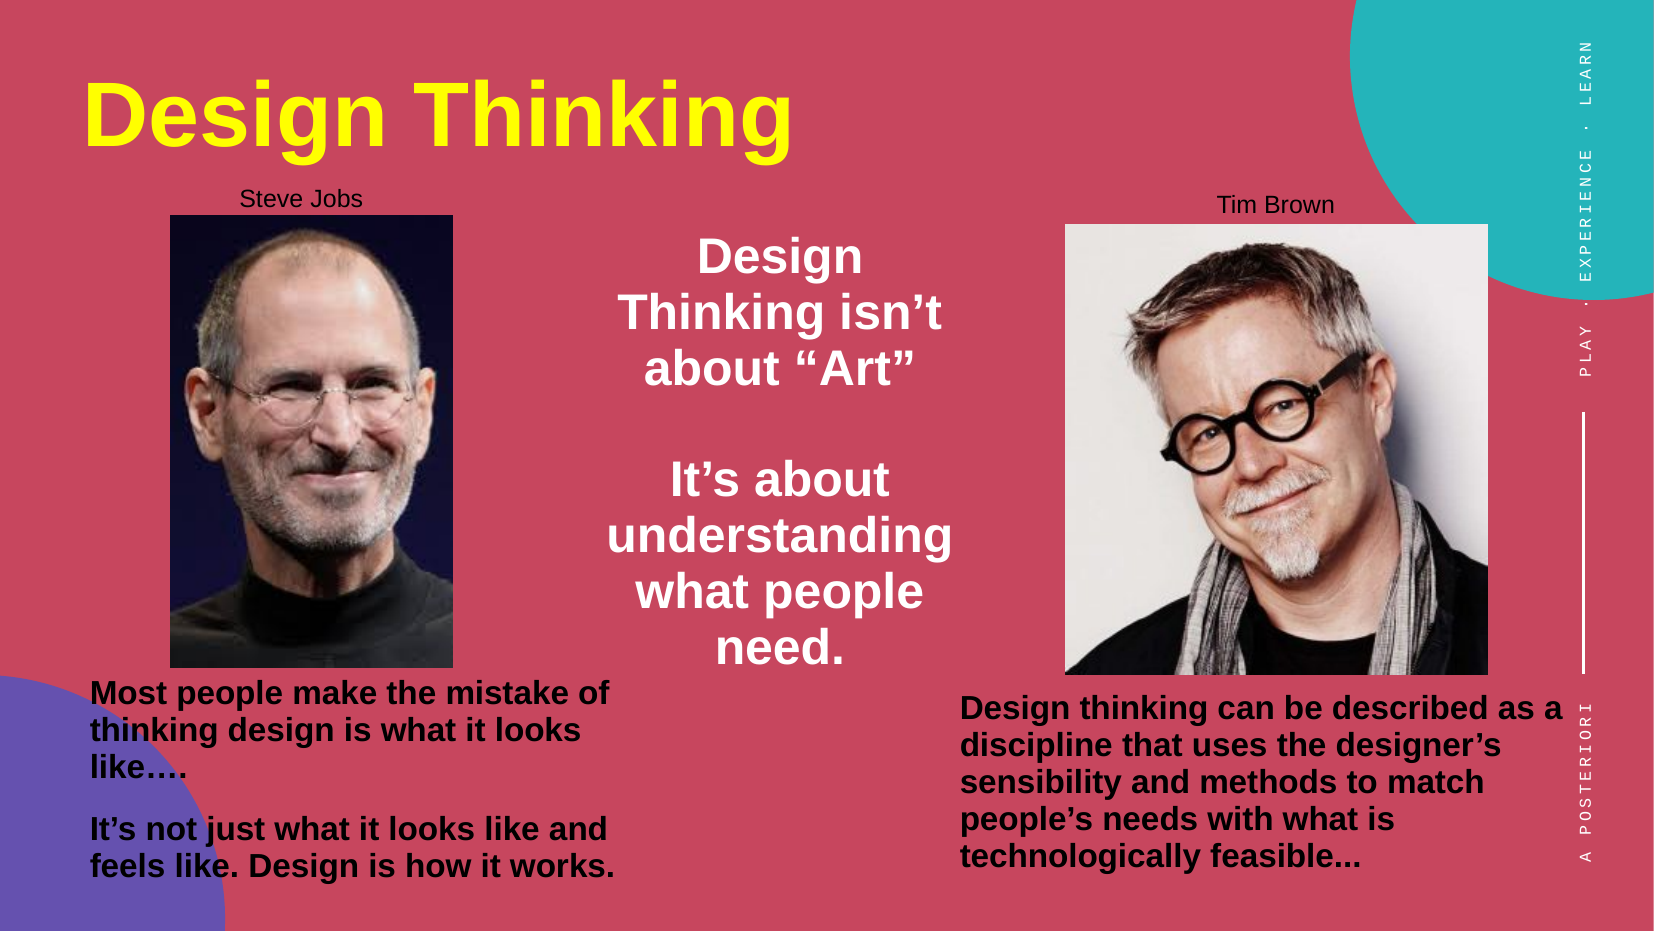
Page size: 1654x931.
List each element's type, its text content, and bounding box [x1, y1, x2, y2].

picture [1065, 224, 1488, 676]
text_box Design Thinking isn’t about “Art” It’s about understanding what people need. [585, 221, 976, 683]
text_box Design thinking can be described as a discipline that uses the designer’s sensibility and methods to match people’s needs with what is technologically feasible... [945, 682, 1614, 908]
text_box Tim Brown [1110, 183, 1441, 227]
text_box Most people make the mistake of thinking design is what it looks like…. It’s not just what it looks like and feels like. Design is how it works. [75, 667, 676, 931]
text_box Steve Jobs [136, 177, 467, 221]
picture [170, 221, 453, 667]
title Design Thinking [82, 37, 1351, 193]
